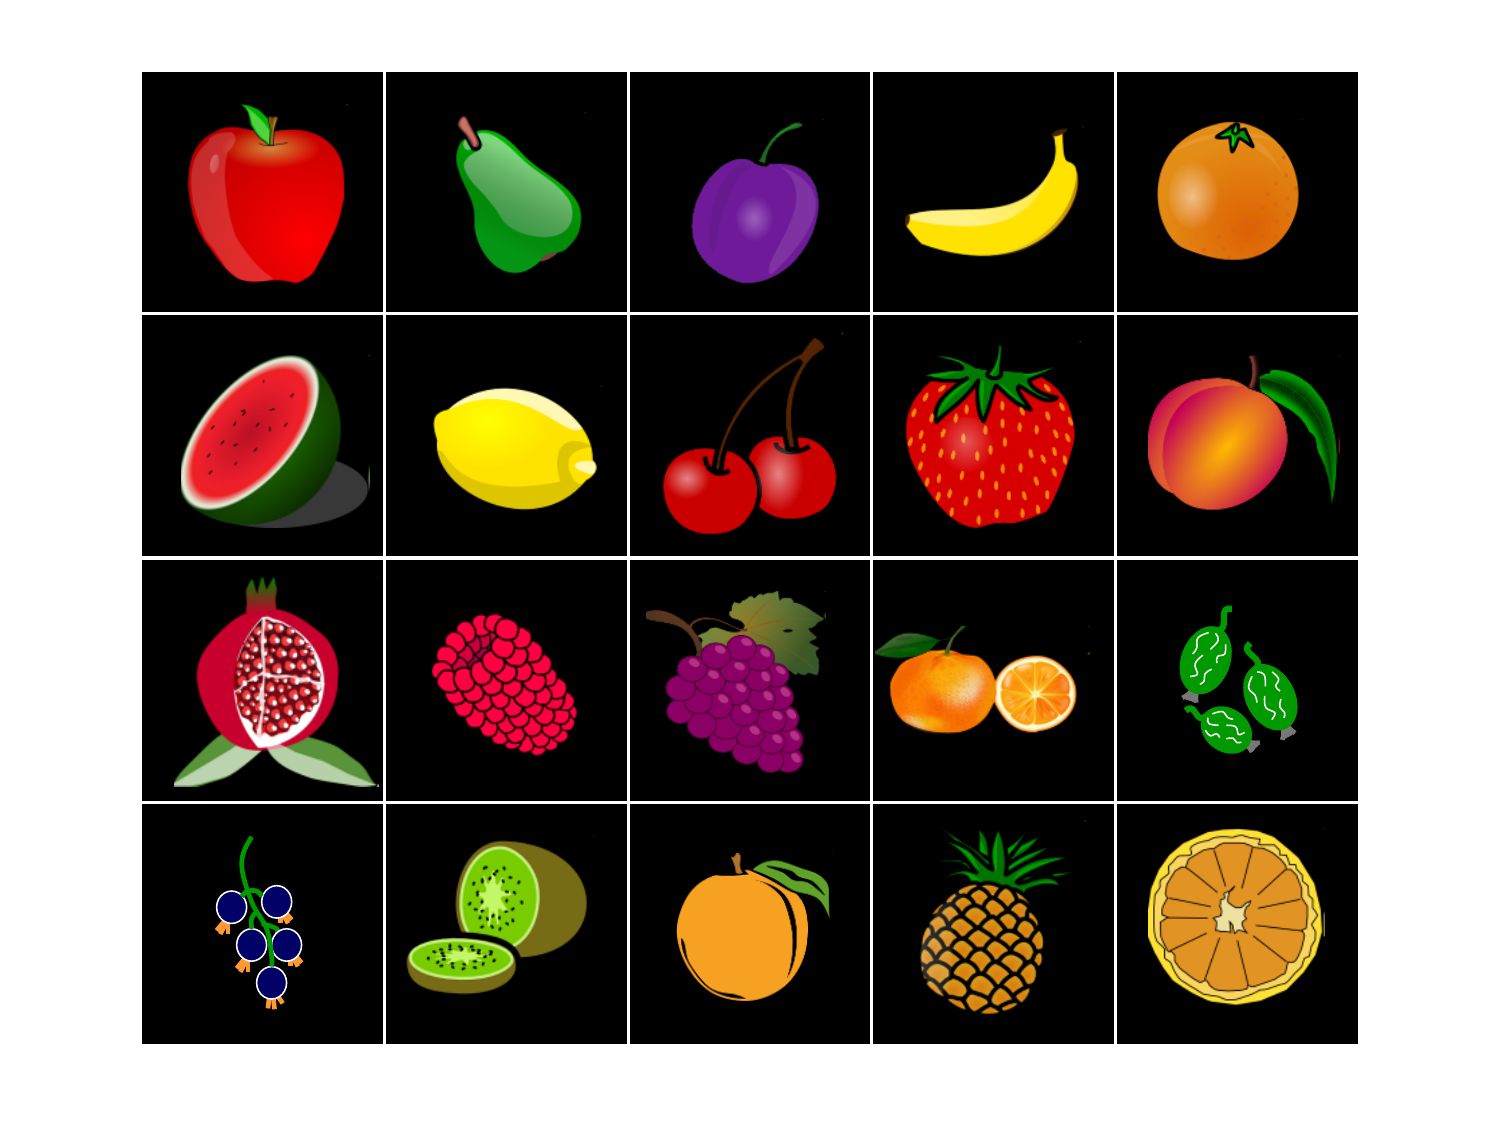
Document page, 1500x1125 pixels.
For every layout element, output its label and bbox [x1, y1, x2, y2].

text_box [875, 562, 1112, 799]
text_box [631, 73, 869, 310]
picture [181, 355, 370, 528]
text_box [875, 805, 1112, 1043]
text_box [388, 805, 625, 1043]
text_box [1119, 805, 1356, 1043]
text_box [875, 73, 1112, 310]
text_box [388, 317, 625, 554]
text_box [144, 317, 381, 554]
picture [904, 341, 1081, 532]
picture [1148, 355, 1340, 511]
picture [690, 119, 824, 287]
text_box [631, 562, 869, 799]
text_box [1119, 73, 1356, 310]
picture [432, 385, 602, 513]
picture [676, 850, 833, 1004]
text_box [631, 317, 869, 554]
picture [875, 626, 1090, 748]
picture [919, 820, 1086, 1018]
text_box [144, 805, 381, 1043]
text_box [388, 562, 625, 799]
text_box [1119, 562, 1356, 799]
picture [174, 577, 379, 787]
picture [646, 591, 826, 773]
picture [432, 613, 580, 758]
picture [1156, 119, 1303, 264]
text_box [631, 805, 869, 1043]
text_box [1119, 317, 1356, 554]
picture [661, 333, 843, 540]
text_box [144, 73, 381, 310]
picture [904, 126, 1084, 260]
picture [454, 112, 586, 277]
text_box [388, 73, 625, 310]
picture [188, 104, 348, 285]
text_box [875, 317, 1112, 554]
picture [403, 835, 595, 1000]
picture [1148, 828, 1325, 1007]
text_box [144, 562, 381, 799]
